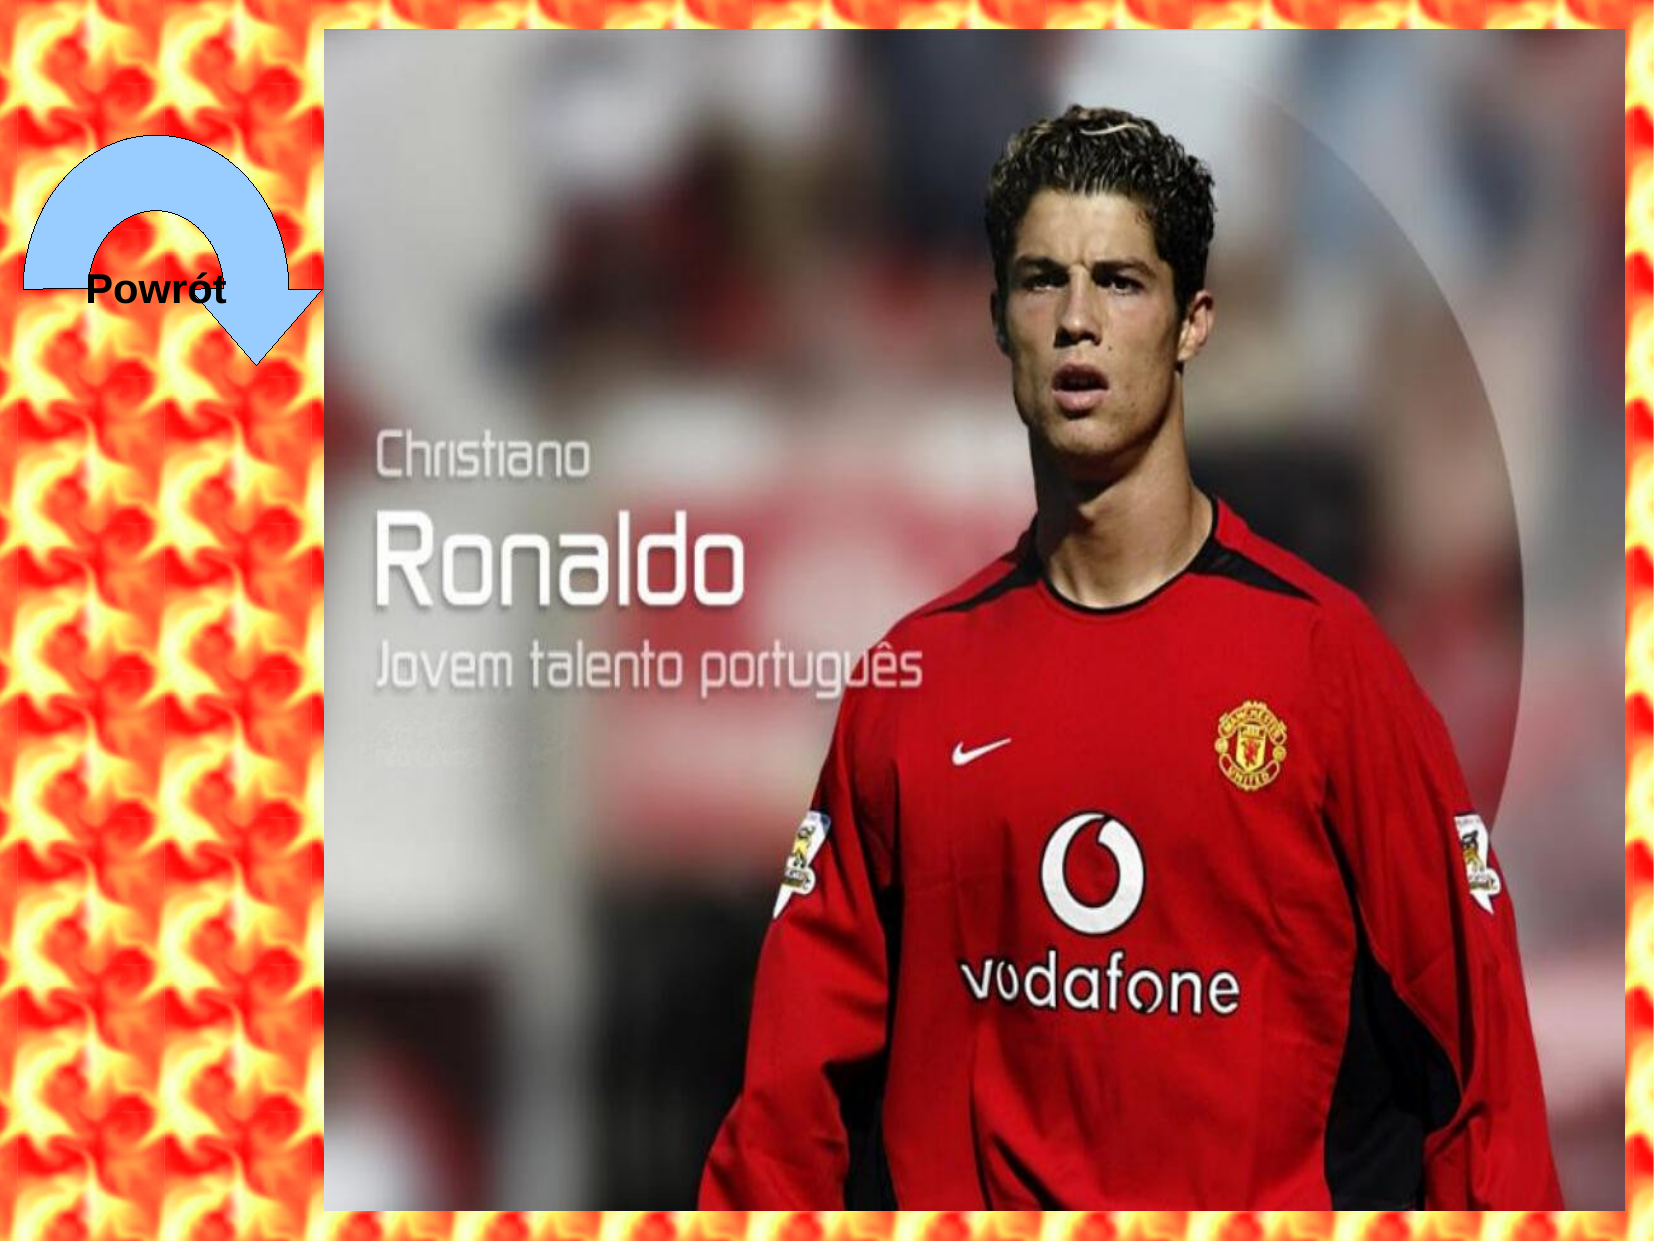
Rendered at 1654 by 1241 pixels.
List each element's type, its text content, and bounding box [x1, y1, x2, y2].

text_box Powrót [23, 135, 323, 366]
picture [0, 0, 1654, 1241]
